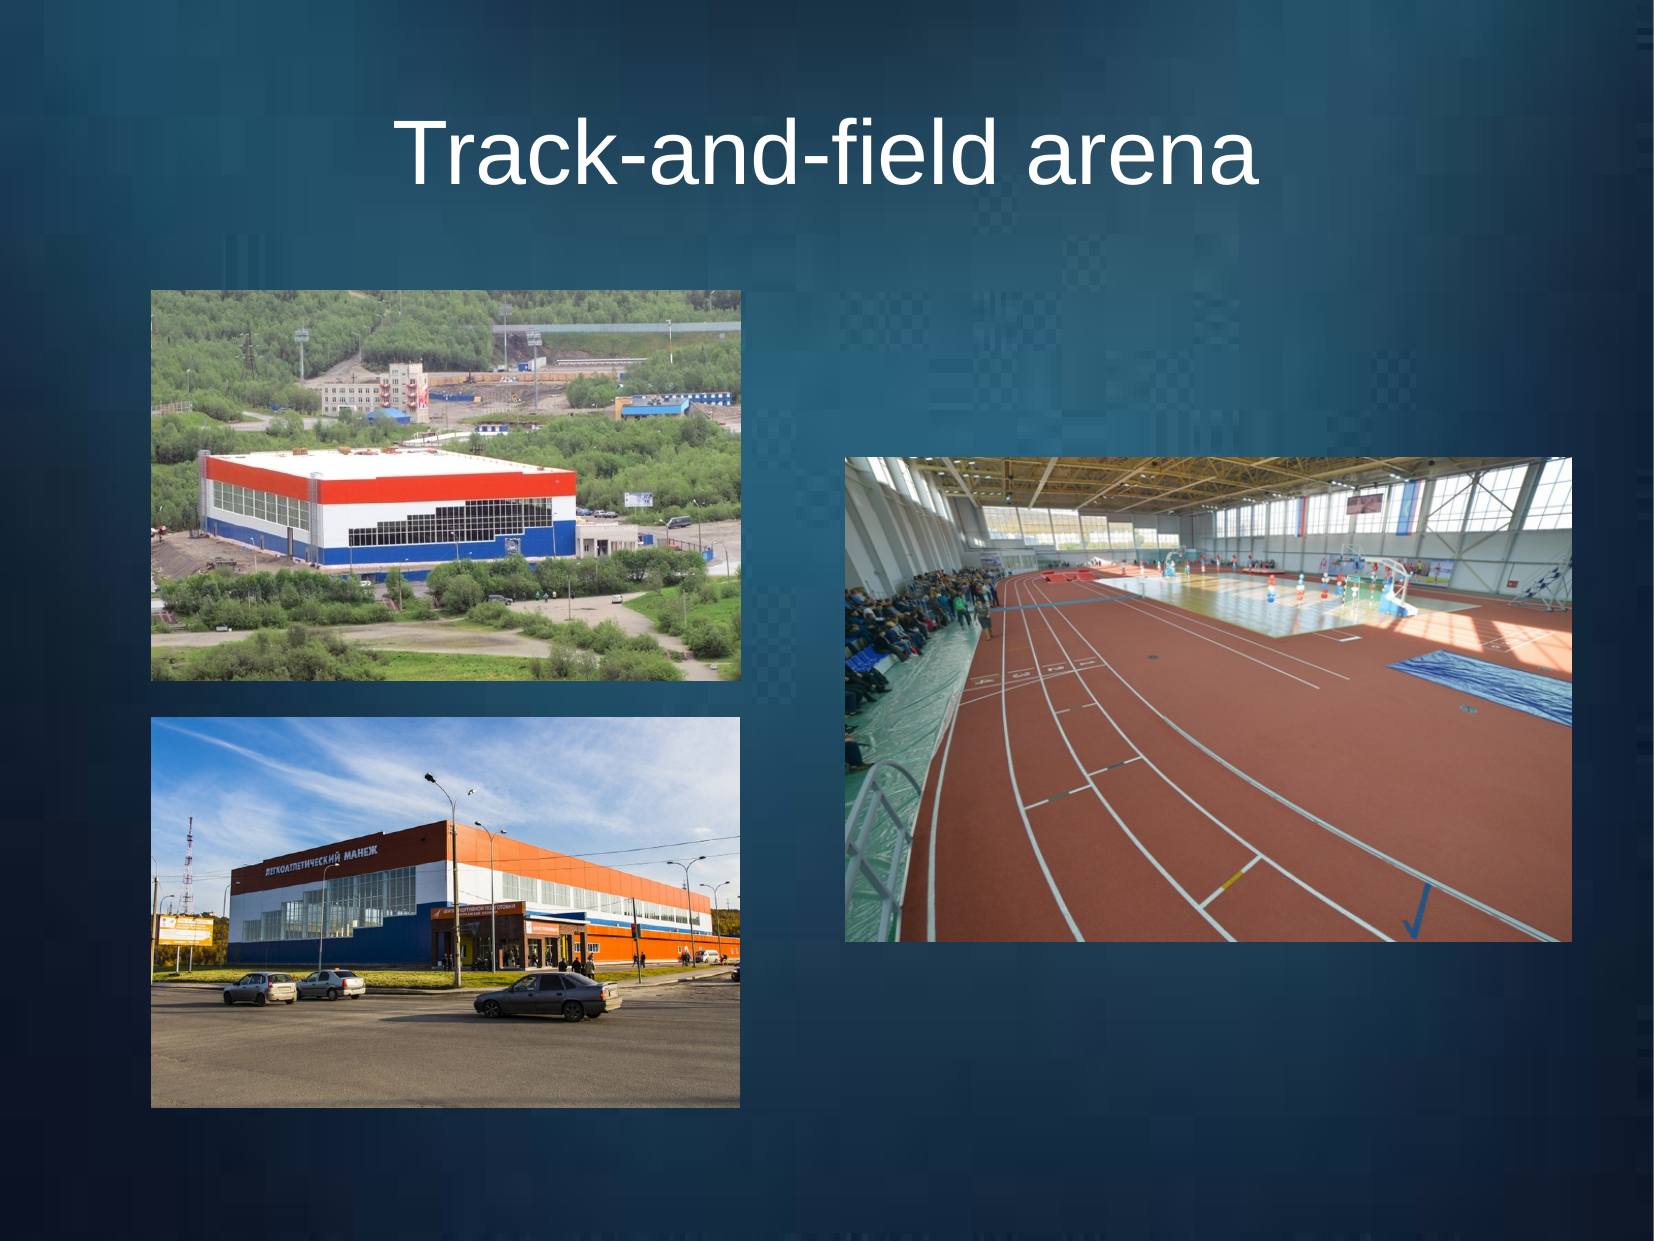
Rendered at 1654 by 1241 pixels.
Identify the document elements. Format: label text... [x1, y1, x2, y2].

title Track-and-field arena [82, 49, 1571, 257]
picture [0, 0, 1654, 1241]
